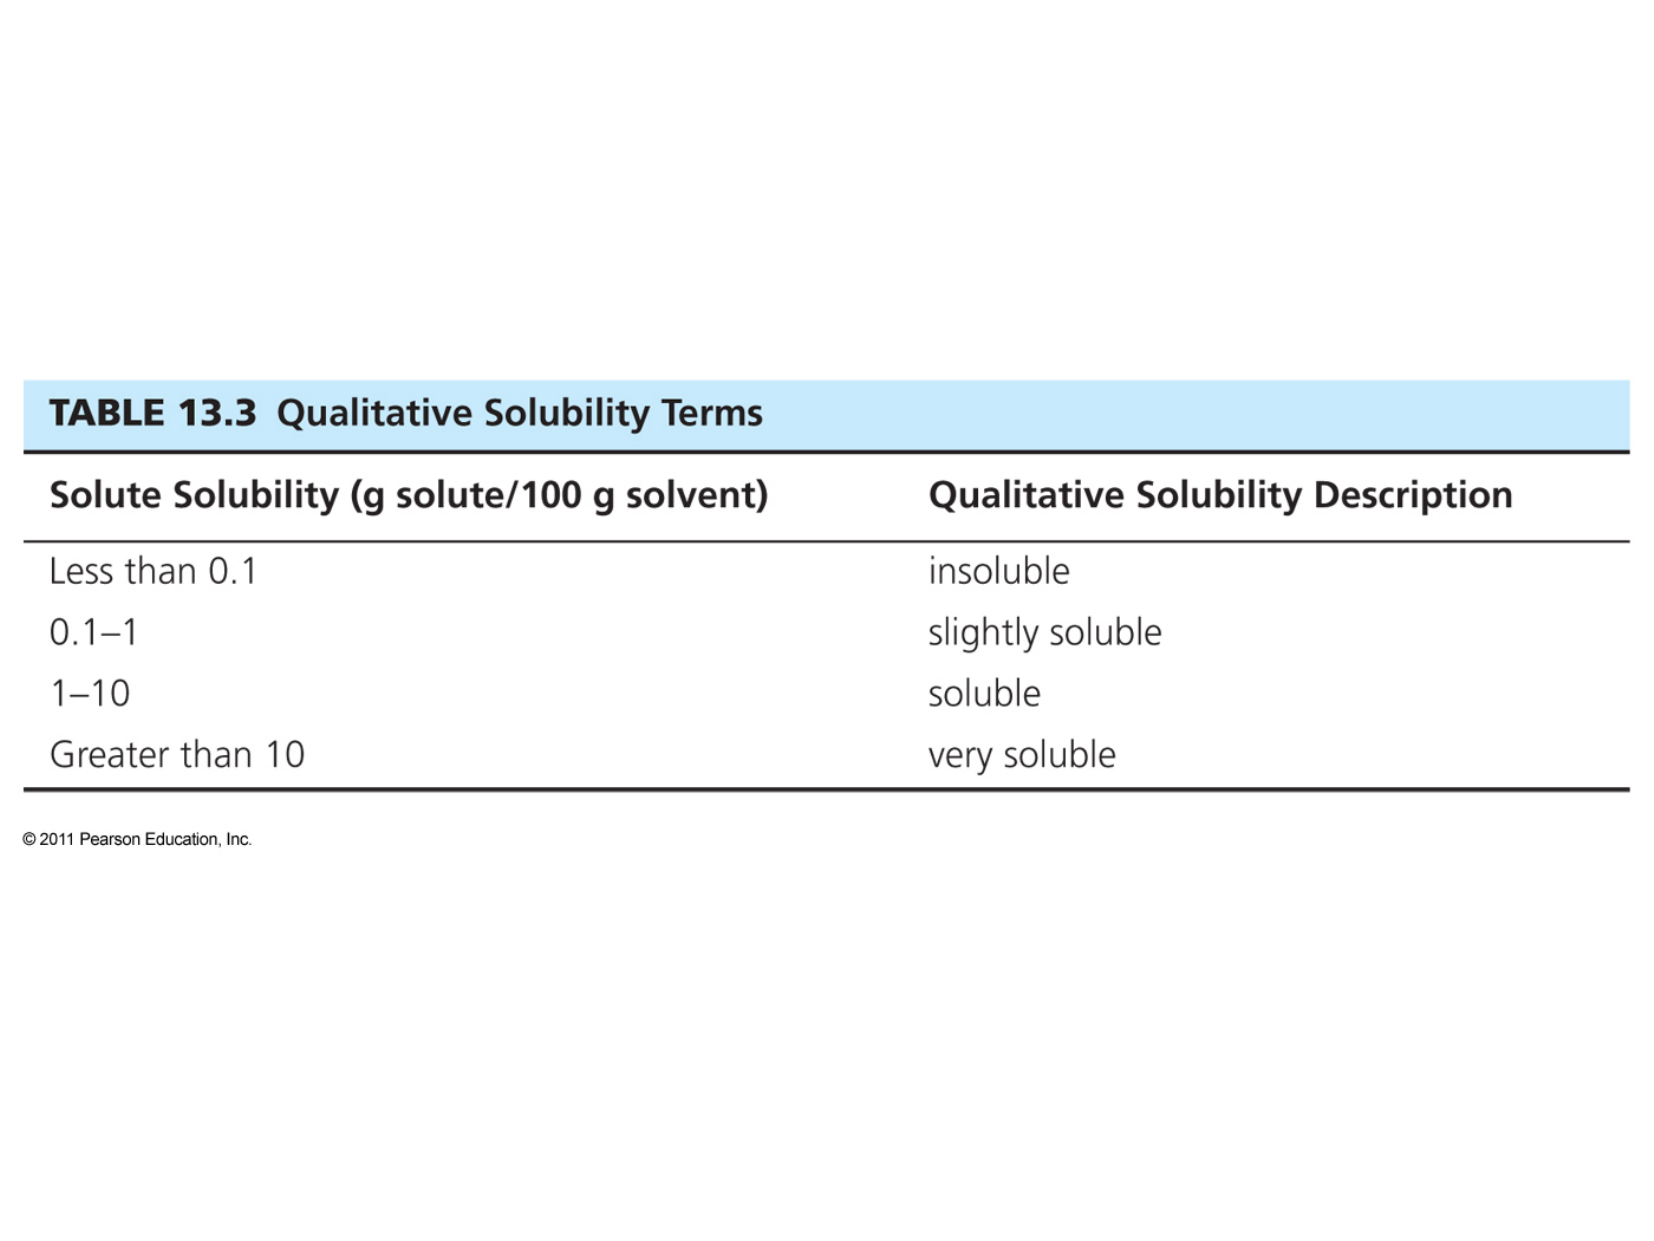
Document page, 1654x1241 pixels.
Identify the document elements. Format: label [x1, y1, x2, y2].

picture [0, 356, 1654, 885]
